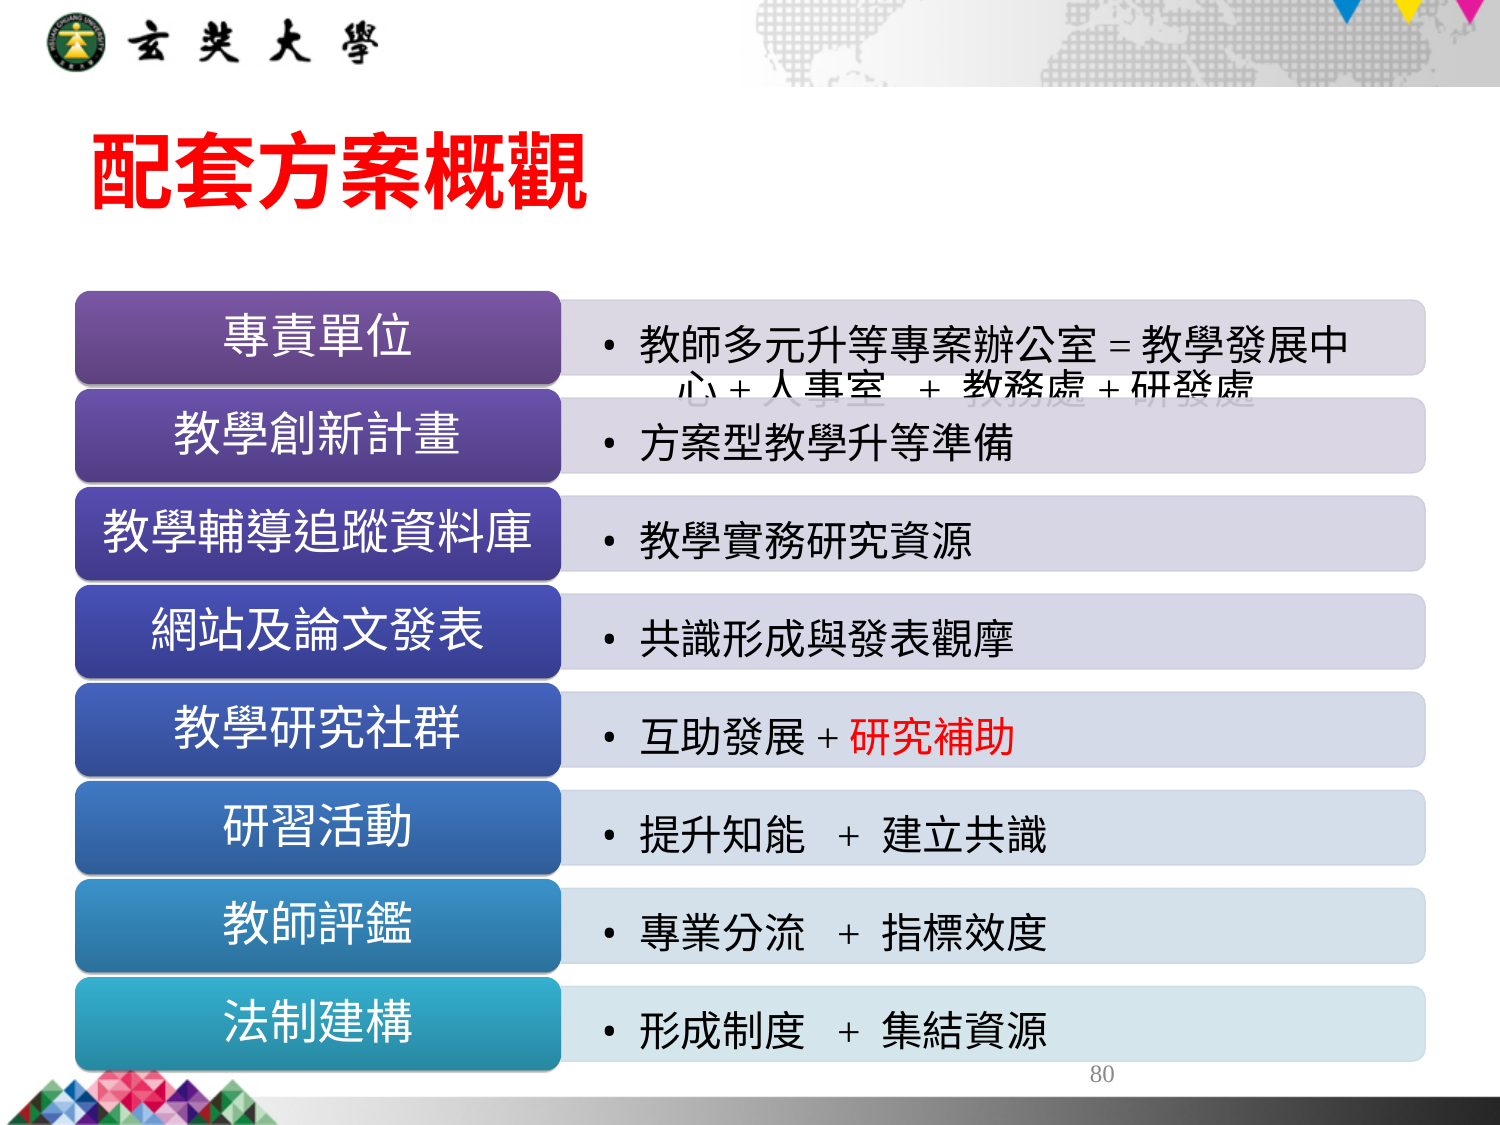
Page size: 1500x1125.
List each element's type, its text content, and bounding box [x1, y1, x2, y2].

text_box 教學實務研究資源 [561, 496, 1426, 571]
text_box 教學研究社群 [75, 682, 562, 777]
text_box 80 [1074, 1042, 1426, 1103]
text_box 法制建構 [75, 977, 562, 1071]
text_box 形成制度 + 集結資源 [561, 986, 1426, 1062]
text_box 網站及論文發表 [75, 584, 562, 679]
text_box 研習活動 [75, 780, 562, 875]
text_box 提升知能 + 建立共識 [561, 790, 1426, 865]
text_box 專業分流 + 指標效度 [561, 888, 1426, 964]
text_box 教學輔導追蹤資料庫 [75, 486, 562, 581]
text_box 專責單位 [75, 290, 562, 385]
text_box 教學創新計畫 [75, 388, 562, 483]
text_box 教師評鑑 [75, 878, 562, 973]
text_box 互助發展+研究補助 [561, 692, 1426, 767]
text_box 方案型教學升等準備 [561, 398, 1426, 473]
text_box 配套方案概觀 [75, 111, 1426, 228]
text_box 教師多元升等專案辦公室=教學發展中心+人事室 + 教務處+研發處 [561, 300, 1426, 375]
text_box 共識形成與發表觀摩 [561, 594, 1426, 669]
